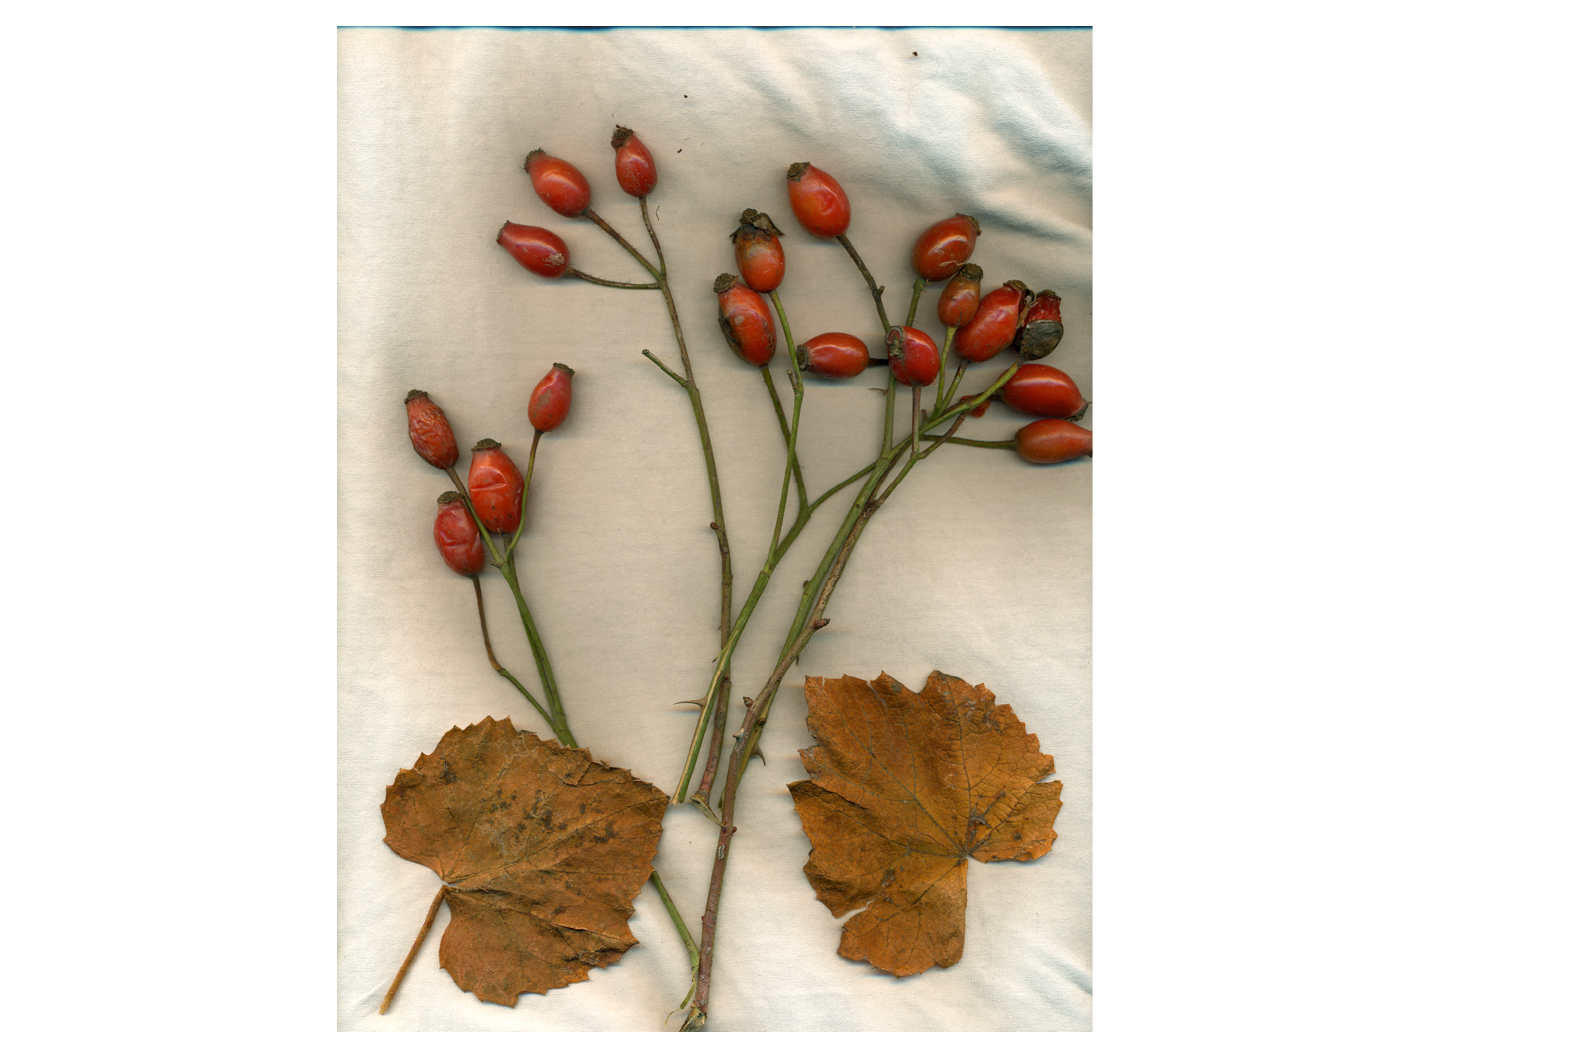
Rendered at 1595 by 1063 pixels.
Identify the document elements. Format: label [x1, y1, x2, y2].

picture [337, 0, 1093, 1063]
